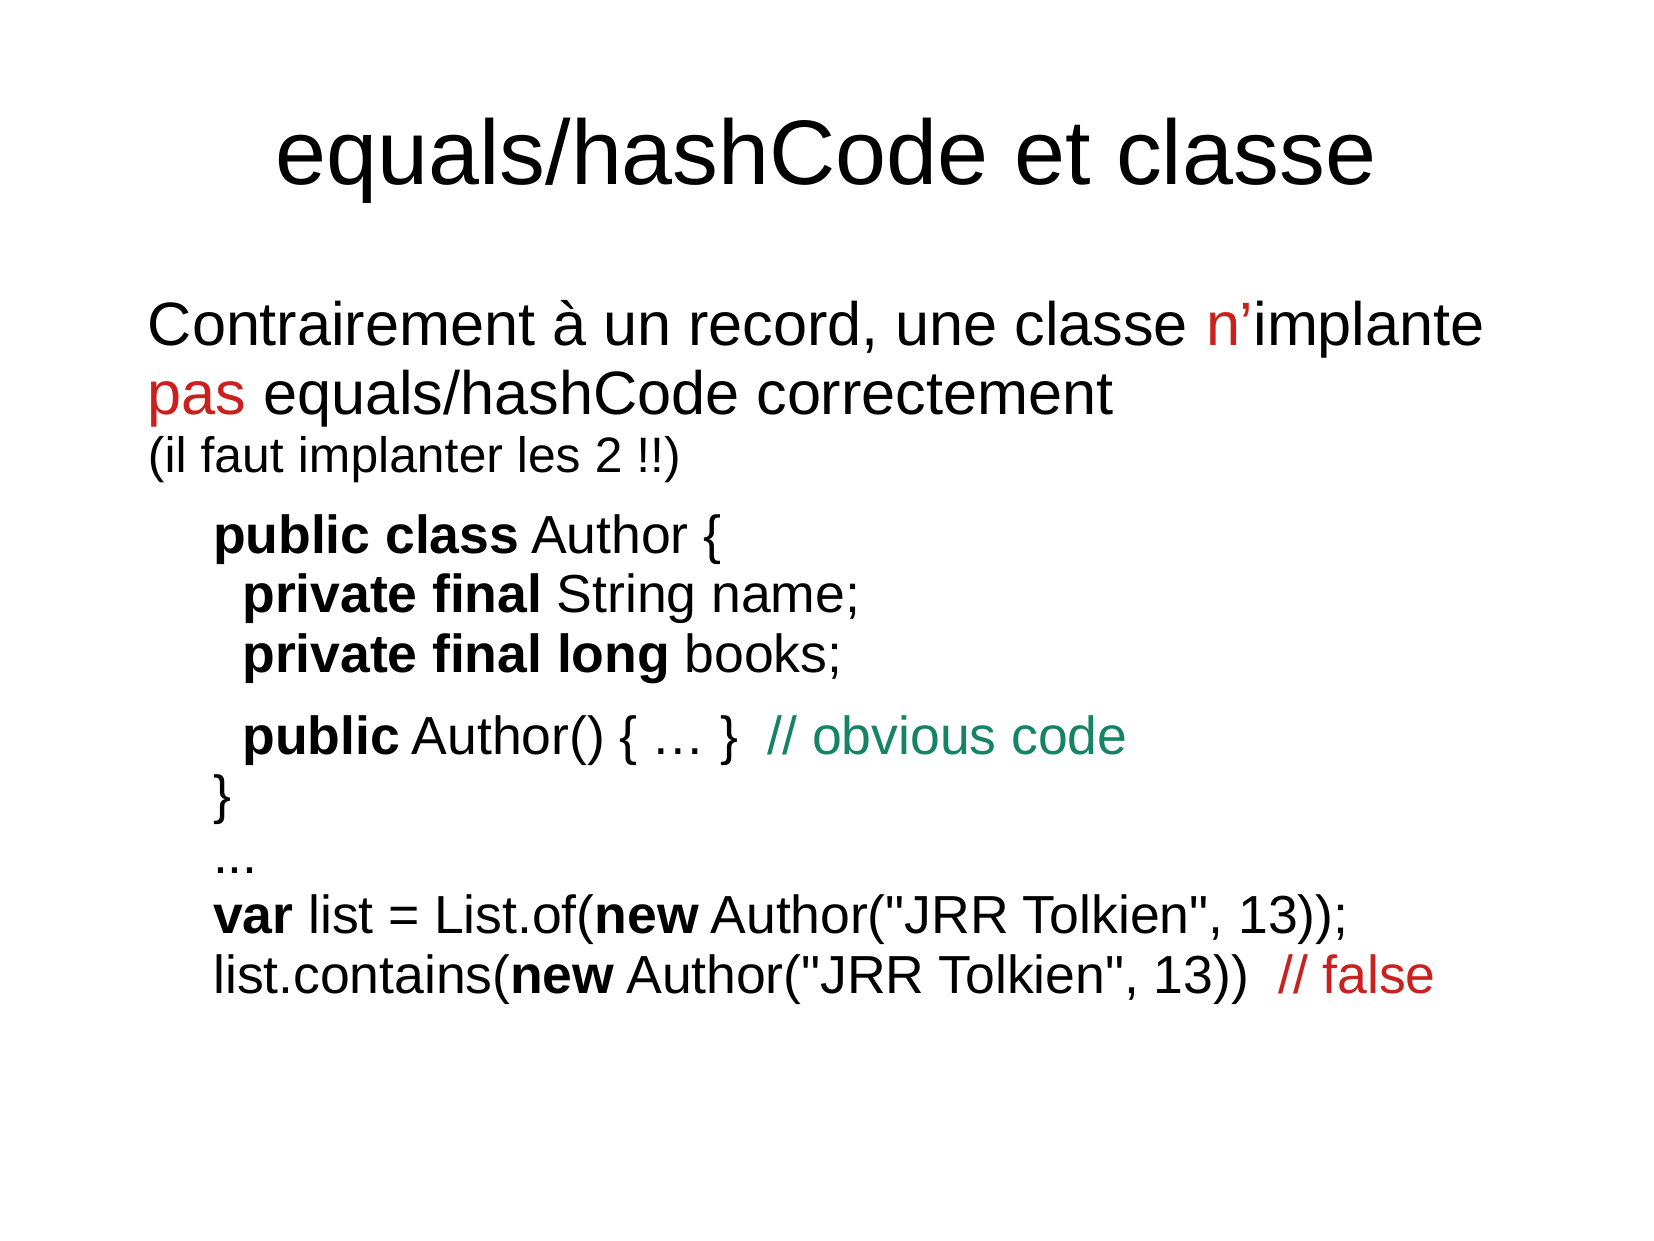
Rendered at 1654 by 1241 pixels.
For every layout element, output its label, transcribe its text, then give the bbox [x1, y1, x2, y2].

list Contrairement à un record, une classe n’implante pas equals/hashCode correctement (il faut implanter les 2 !!) public class Author { private final String name; private final long books; public Author() { … } // obvious code } ... var list = List.of(new Author("JRR Tolkien", 13)); list.contains(new Author("JRR Tolkien", 13)) // false [82, 290, 1571, 1010]
title equals/hashCode et classe [82, 49, 1571, 257]
